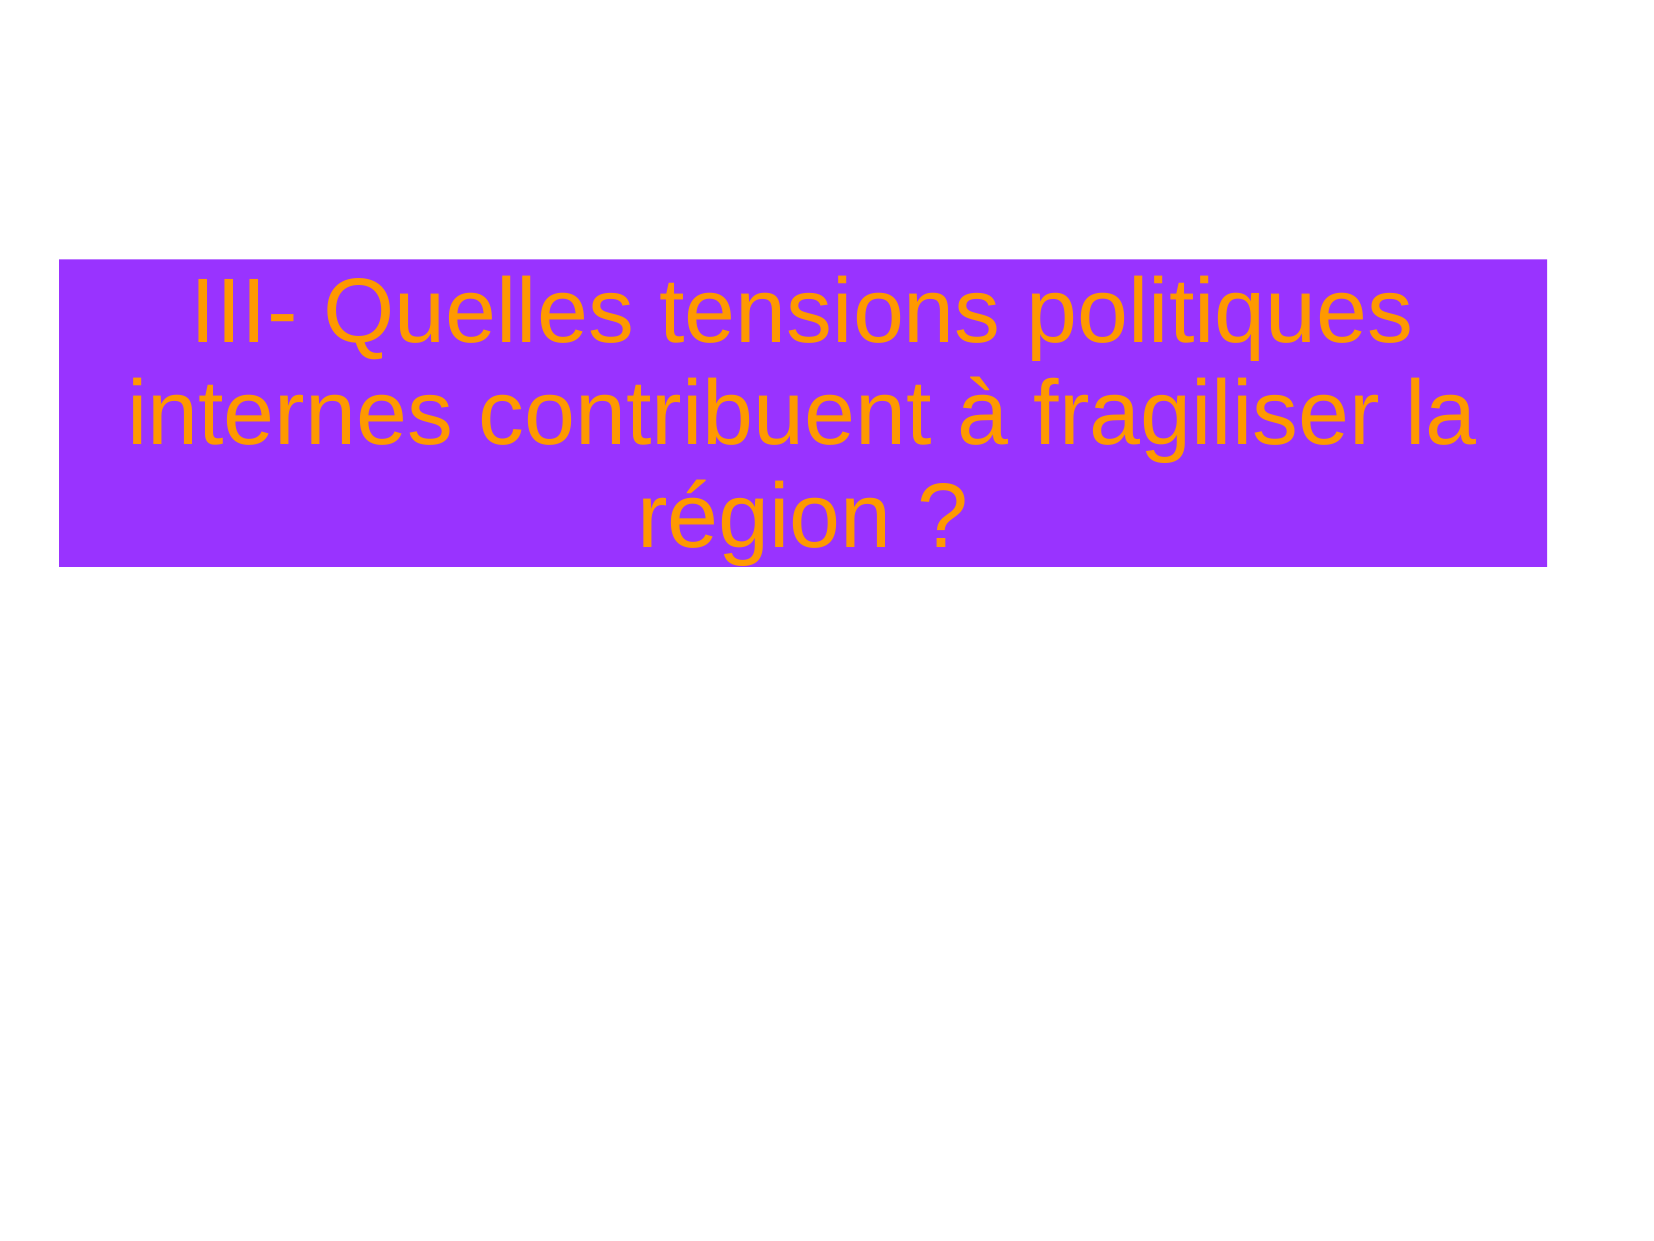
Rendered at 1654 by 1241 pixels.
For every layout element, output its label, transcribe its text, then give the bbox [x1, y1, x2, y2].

title III- Quelles tensions politiques internes contribuent à fragiliser la région ? [59, 259, 1548, 567]
